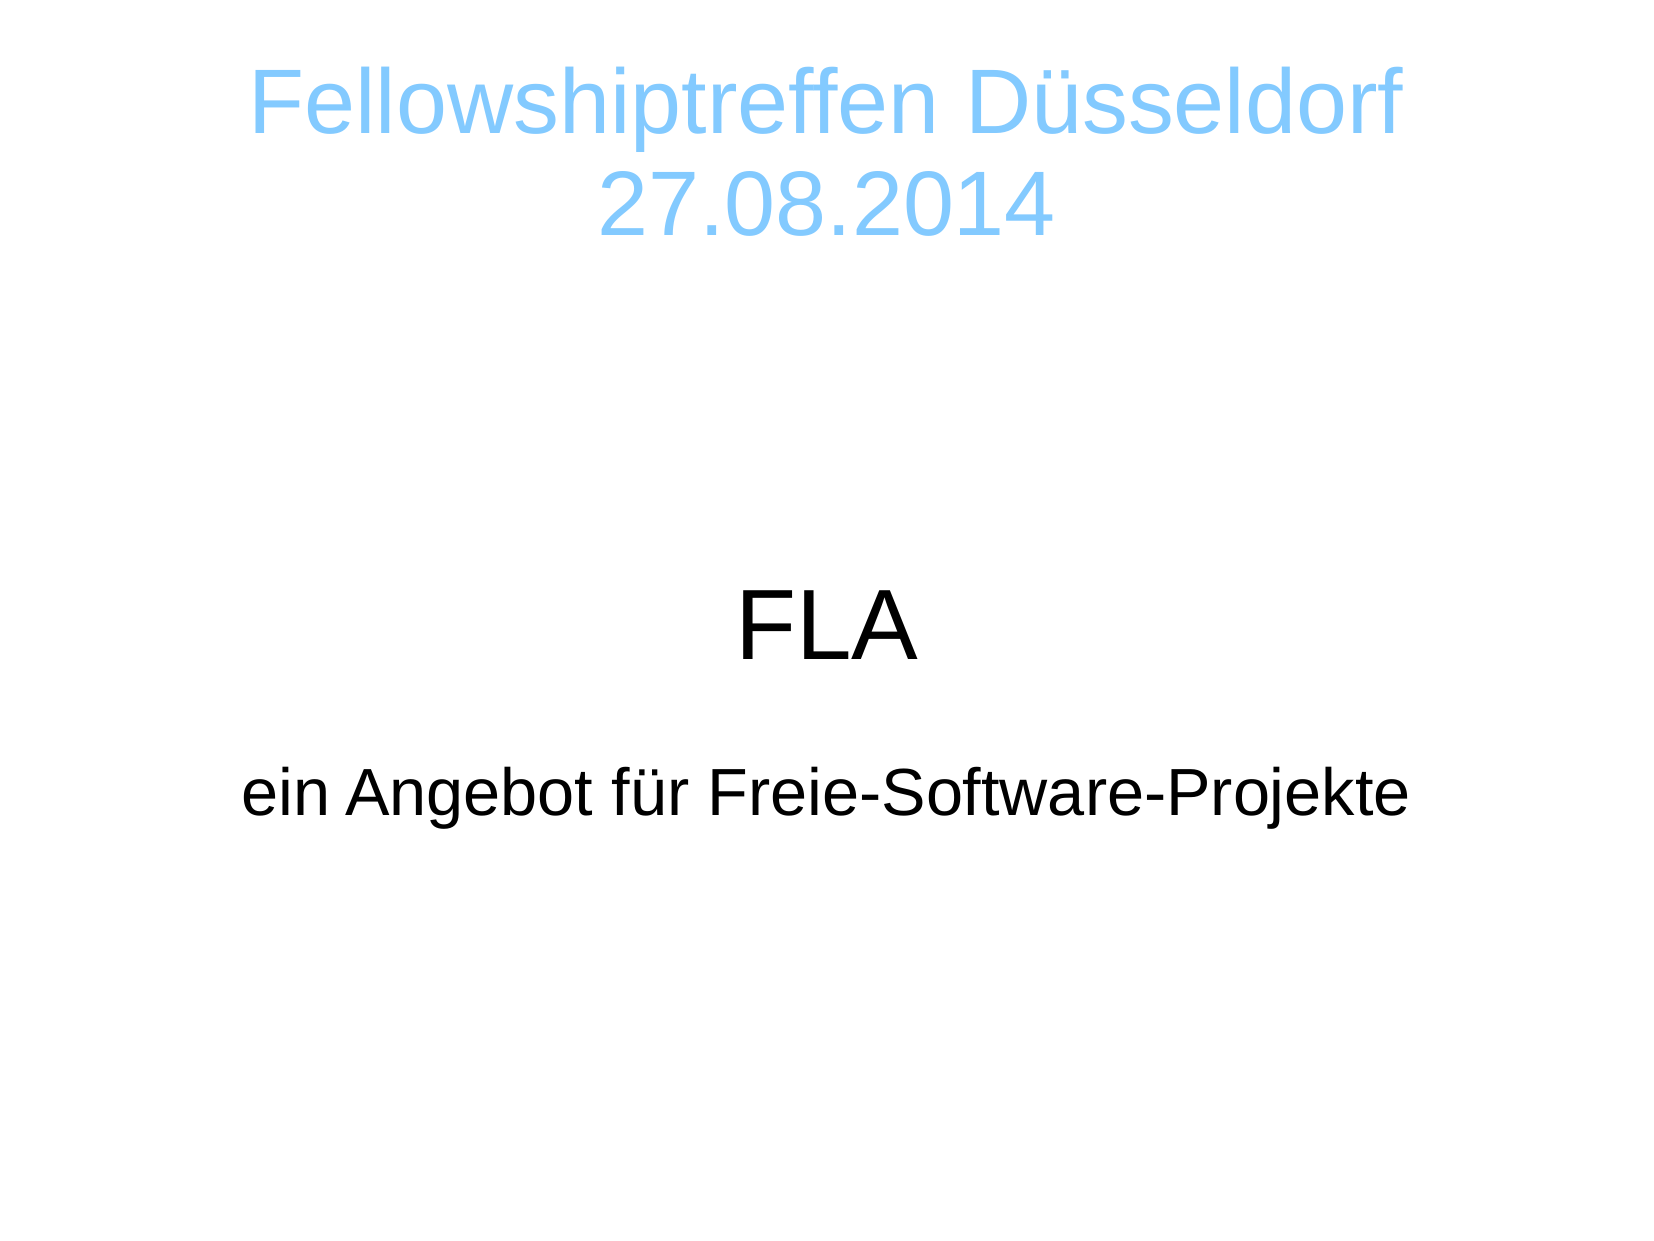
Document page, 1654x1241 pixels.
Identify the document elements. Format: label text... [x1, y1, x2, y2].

subtitle FLA ein Angebot für Freie-Software-Projekte [82, 290, 1571, 1109]
title Fellowshiptreffen Düsseldorf 27.08.2014 [82, 49, 1571, 257]
